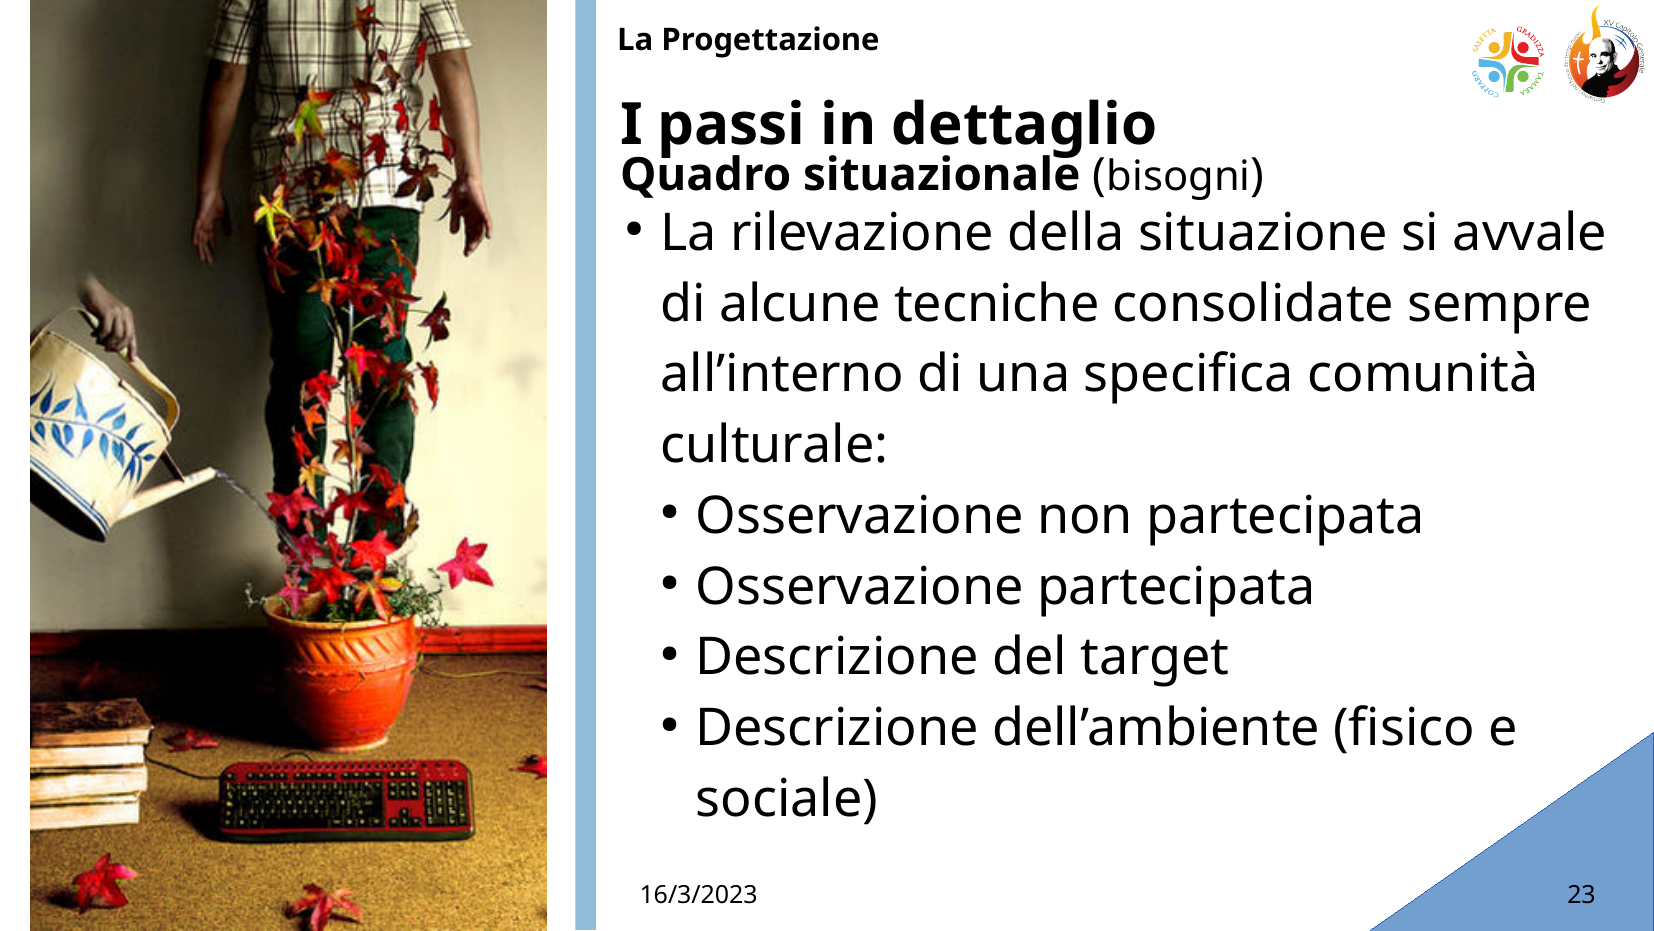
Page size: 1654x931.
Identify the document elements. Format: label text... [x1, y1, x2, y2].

picture [30, 0, 547, 931]
title Quadro situazionale (bisogni) [620, 154, 1617, 189]
subtitle La rilevazione della situazione si avvale di alcune tecniche consolidate sempre all’interno di una specifica comunità culturale: Osservazione non partecipata Osservazione partecipata Descrizione del target Descrizione dell’ambiente (fisico e sociale) [624, 194, 1630, 891]
text_box La Progettazione [602, 9, 1335, 63]
picture [1563, 4, 1646, 103]
title I passi in dettaglio [620, 82, 1617, 154]
